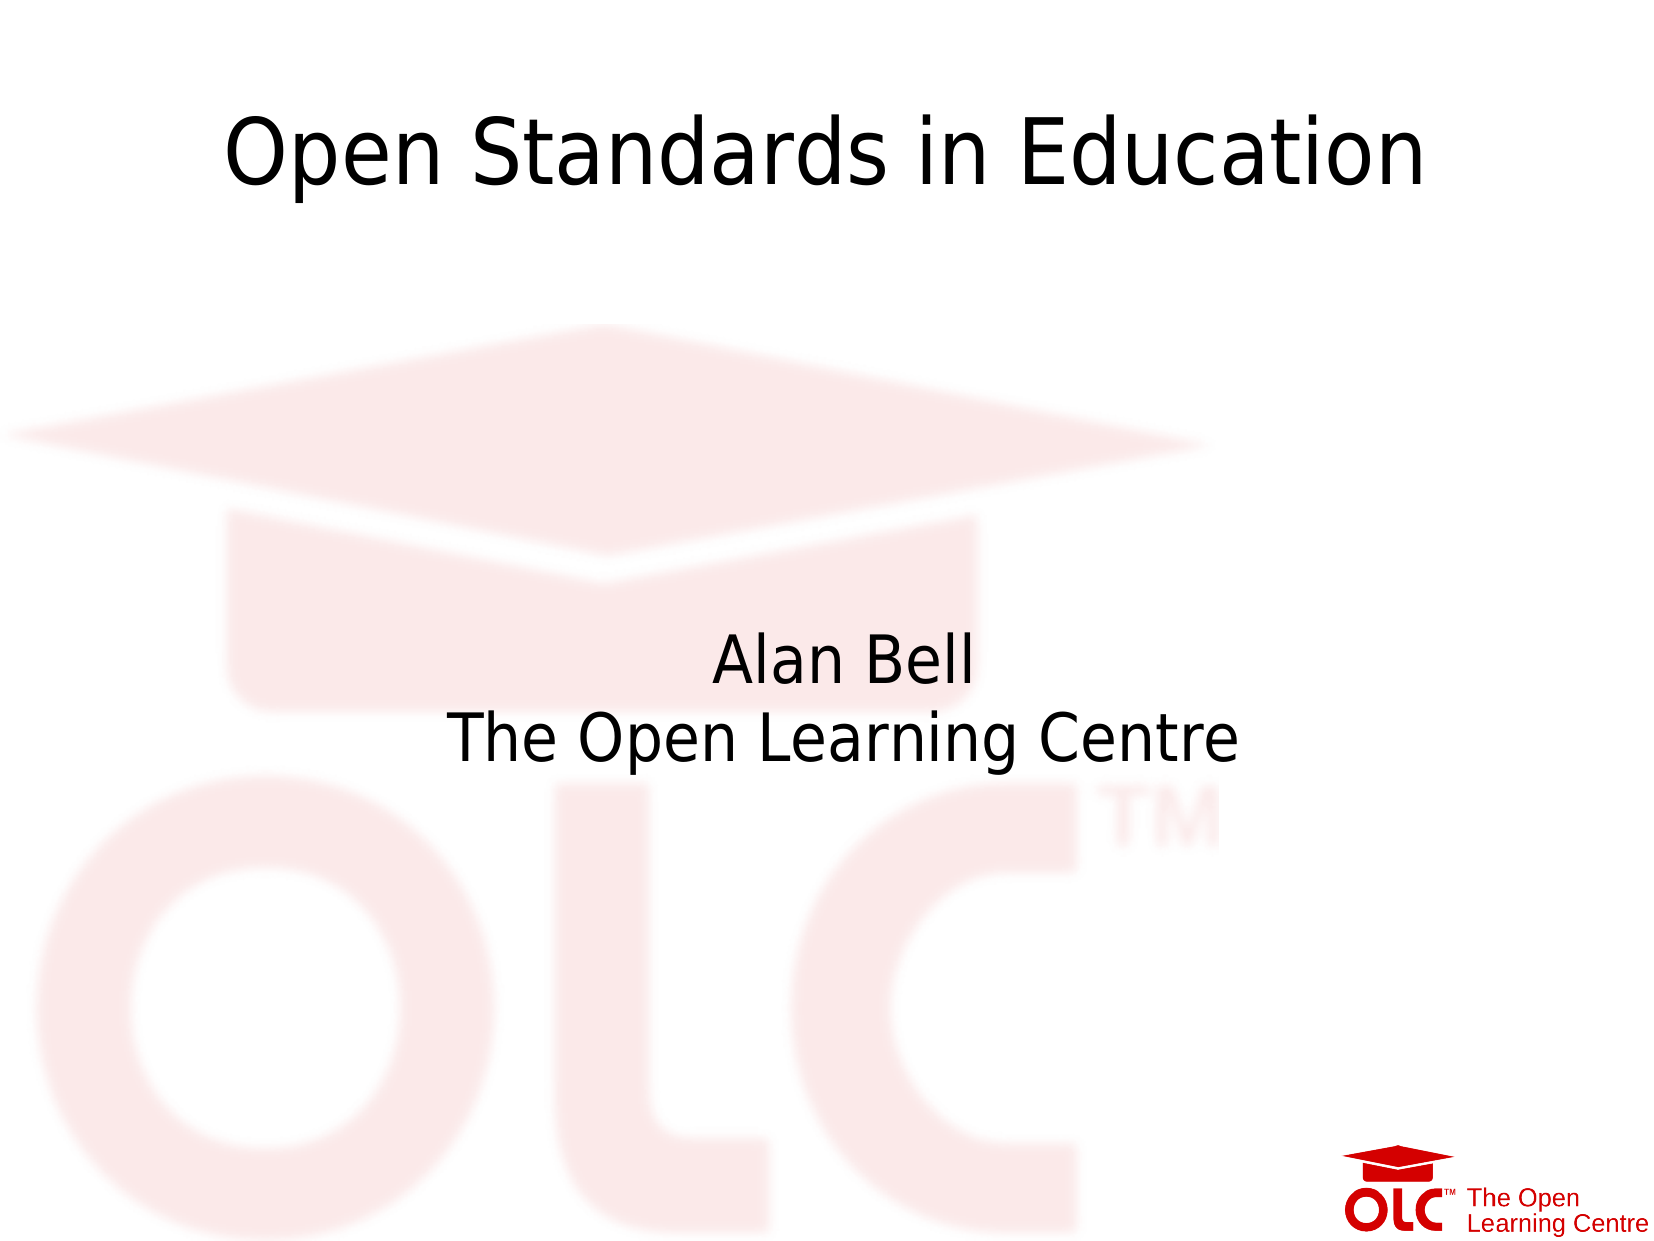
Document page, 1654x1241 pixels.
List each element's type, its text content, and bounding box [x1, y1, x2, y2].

picture [0, 324, 1219, 1241]
subtitle Alan Bell The Open Learning Centre [82, 297, 1571, 1102]
picture [1341, 1145, 1648, 1237]
title Open Standards in Education [82, 56, 1571, 250]
